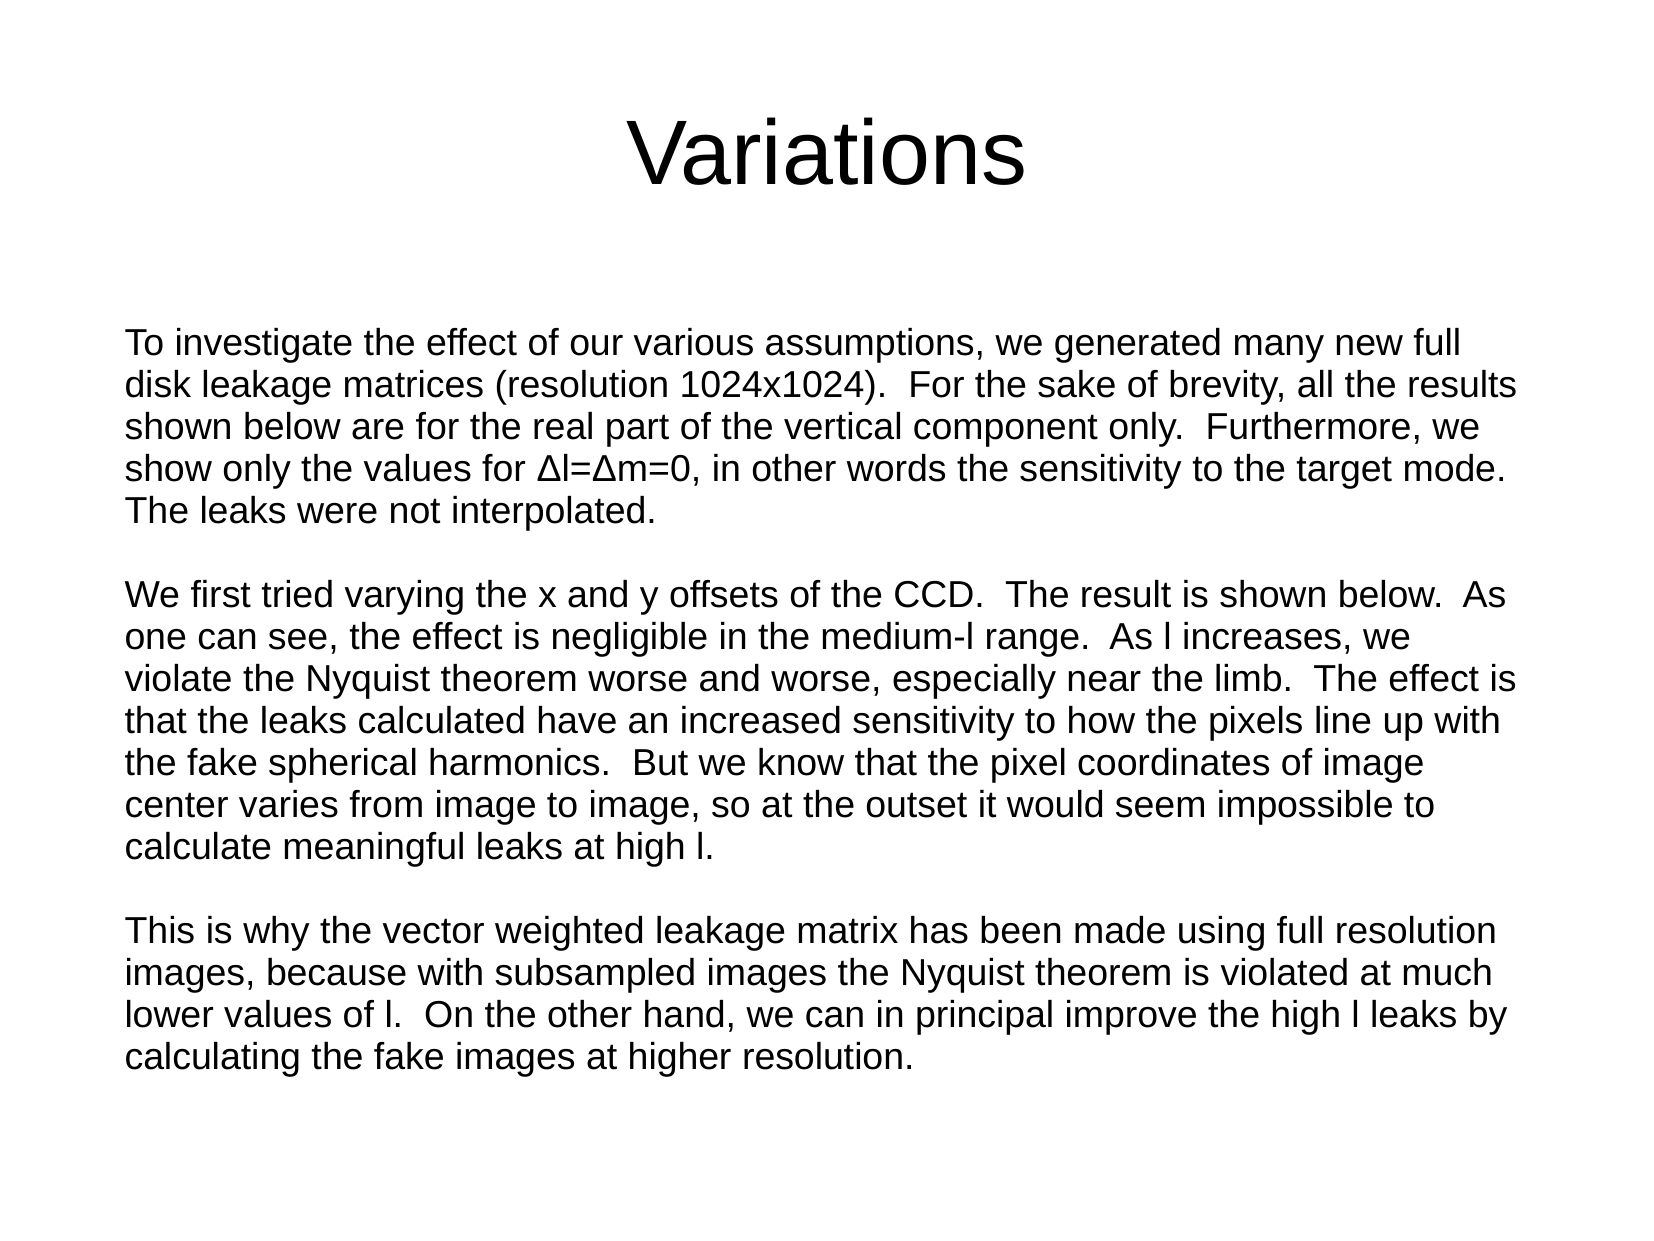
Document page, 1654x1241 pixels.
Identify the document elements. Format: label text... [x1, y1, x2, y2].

title Variations [82, 56, 1571, 250]
subtitle To investigate the effect of our various assumptions, we generated many new full disk leakage matrices (resolution 1024x1024). For the sake of brevity, all the results shown below are for the real part of the vertical component only. Furthermore, we show only the values for Δl=Δm=0, in other words the sensitivity to the target mode. The leaks were not interpolated. We first tried varying the x and y offsets of the CCD. The result is shown below. As one can see, the effect is negligible in the medium-l range. As l increases, we violate the Nyquist theorem worse and worse, especially near the limb. The effect is that the leaks calculated have an increased sensitivity to how the pixels line up with the fake spherical harmonics. But we know that the pixel coordinates of image center varies from image to image, so at the outset it would seem impossible to calculate meaningful leaks at high l. This is why the vector weighted leakage matrix has been made using full resolution images, because with subsampled images the Nyquist theorem is violated at much lower values of l. On the other hand, we can in principal improve the high l leaks by calculating the fake images at higher resolution. [124, 297, 1529, 1102]
